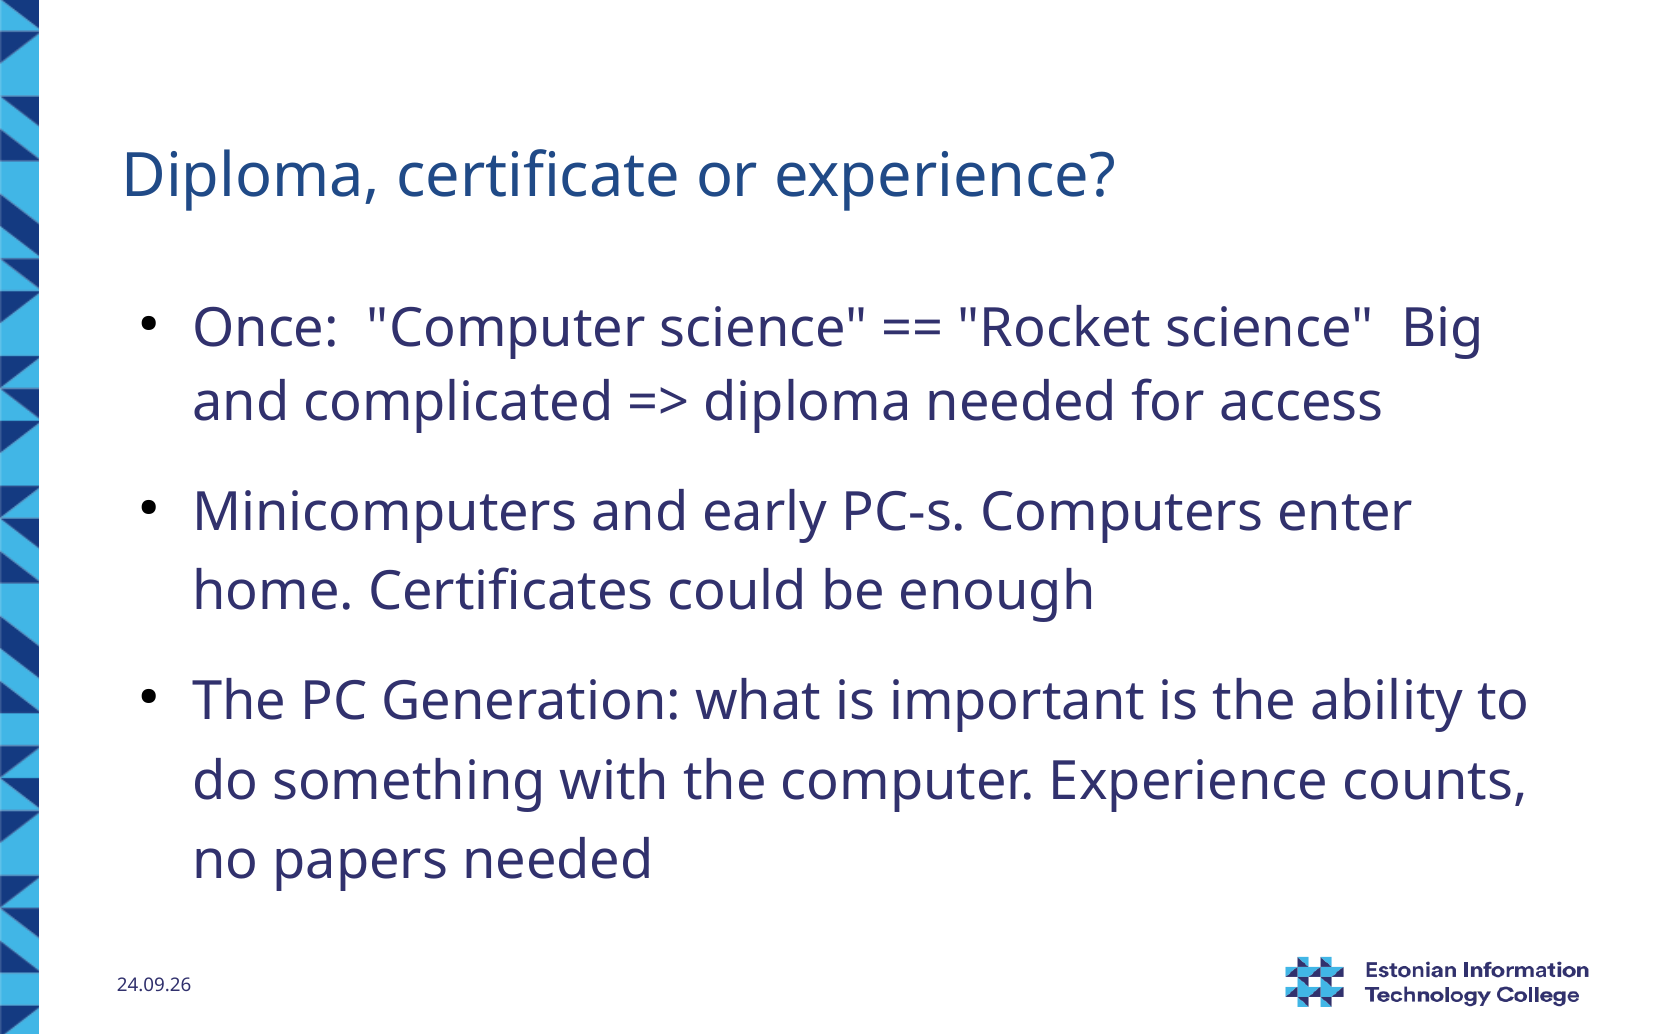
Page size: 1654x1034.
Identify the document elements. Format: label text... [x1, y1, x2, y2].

list Once: "Computer science" == "Rocket science" Big and complicated => diploma needed for access Minicomputers and early PC-s. Computers enter home. Certificates could be enough The PC Generation: what is important is the ability to do something with the computer. Experience counts, no papers needed [121, 287, 1534, 939]
title Diploma, certificate or experience? [121, 70, 1534, 274]
